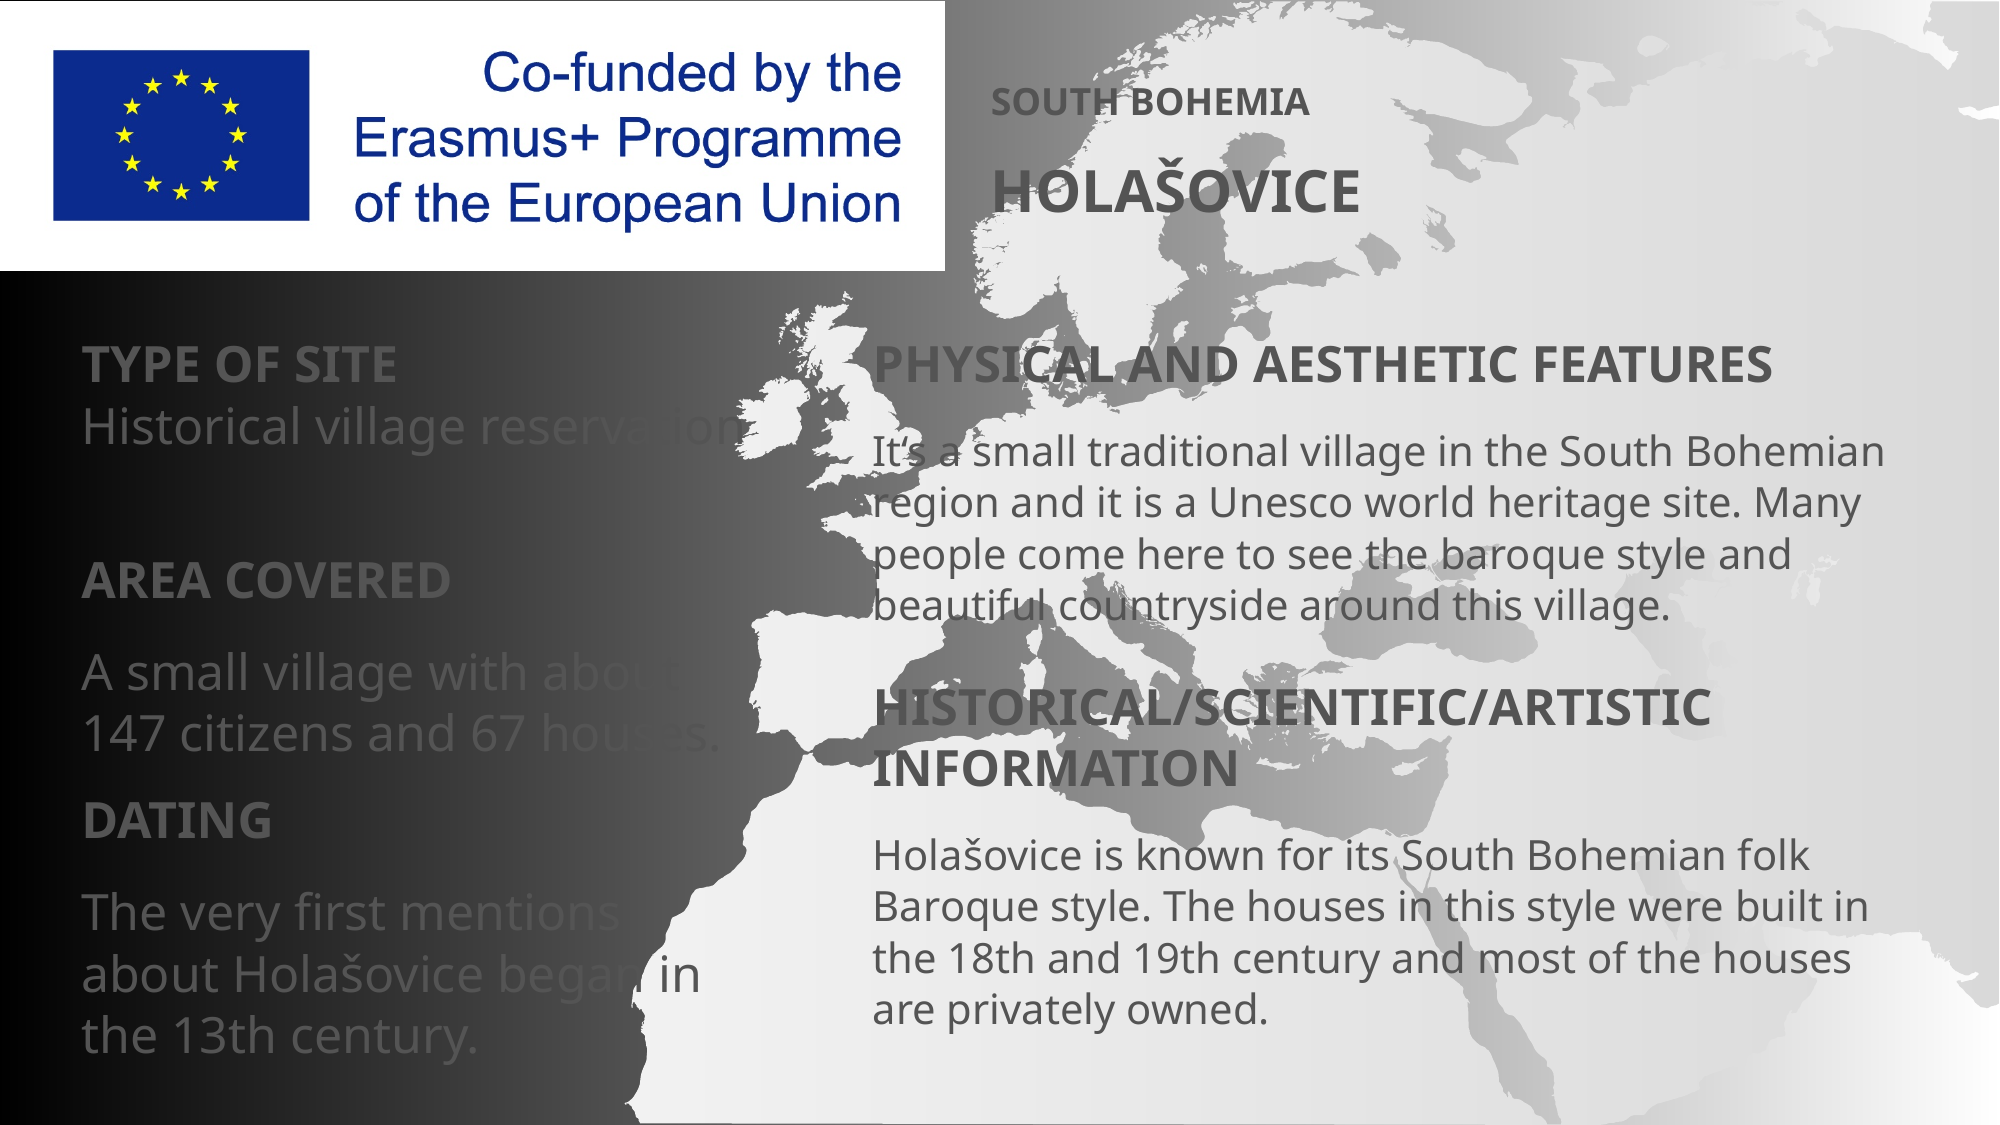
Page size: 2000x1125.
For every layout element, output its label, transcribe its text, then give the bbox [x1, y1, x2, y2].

picture [0, 1, 945, 271]
text_box PHYSICAL AND AESTHETIC FEATURES It‘s a small traditional village in the South Bohemian region and it is a Unesco world heritage site. Many people come here to see the baroque style and beautiful countryside around this village. [857, 326, 1922, 668]
text_box TYPE OF SITE Historical village reservation [66, 326, 776, 464]
text_box HISTORICAL/SCIENTIFIC/ARTISTIC INFORMATION Holašovice is known for its South Bohemian folk Baroque style. The houses in this style were built in the 18th and 19th century and most of the houses are privately owned. [857, 668, 1922, 1125]
text_box SOUTH BOHEMIA HOLAŠOVICE [976, 68, 1945, 237]
text_box DATING The very first mentions about Holašovice began in the 13th century. [66, 782, 776, 1125]
text_box AREA COVERED A small village with about 147 citizens and 67 houses. [66, 541, 776, 772]
